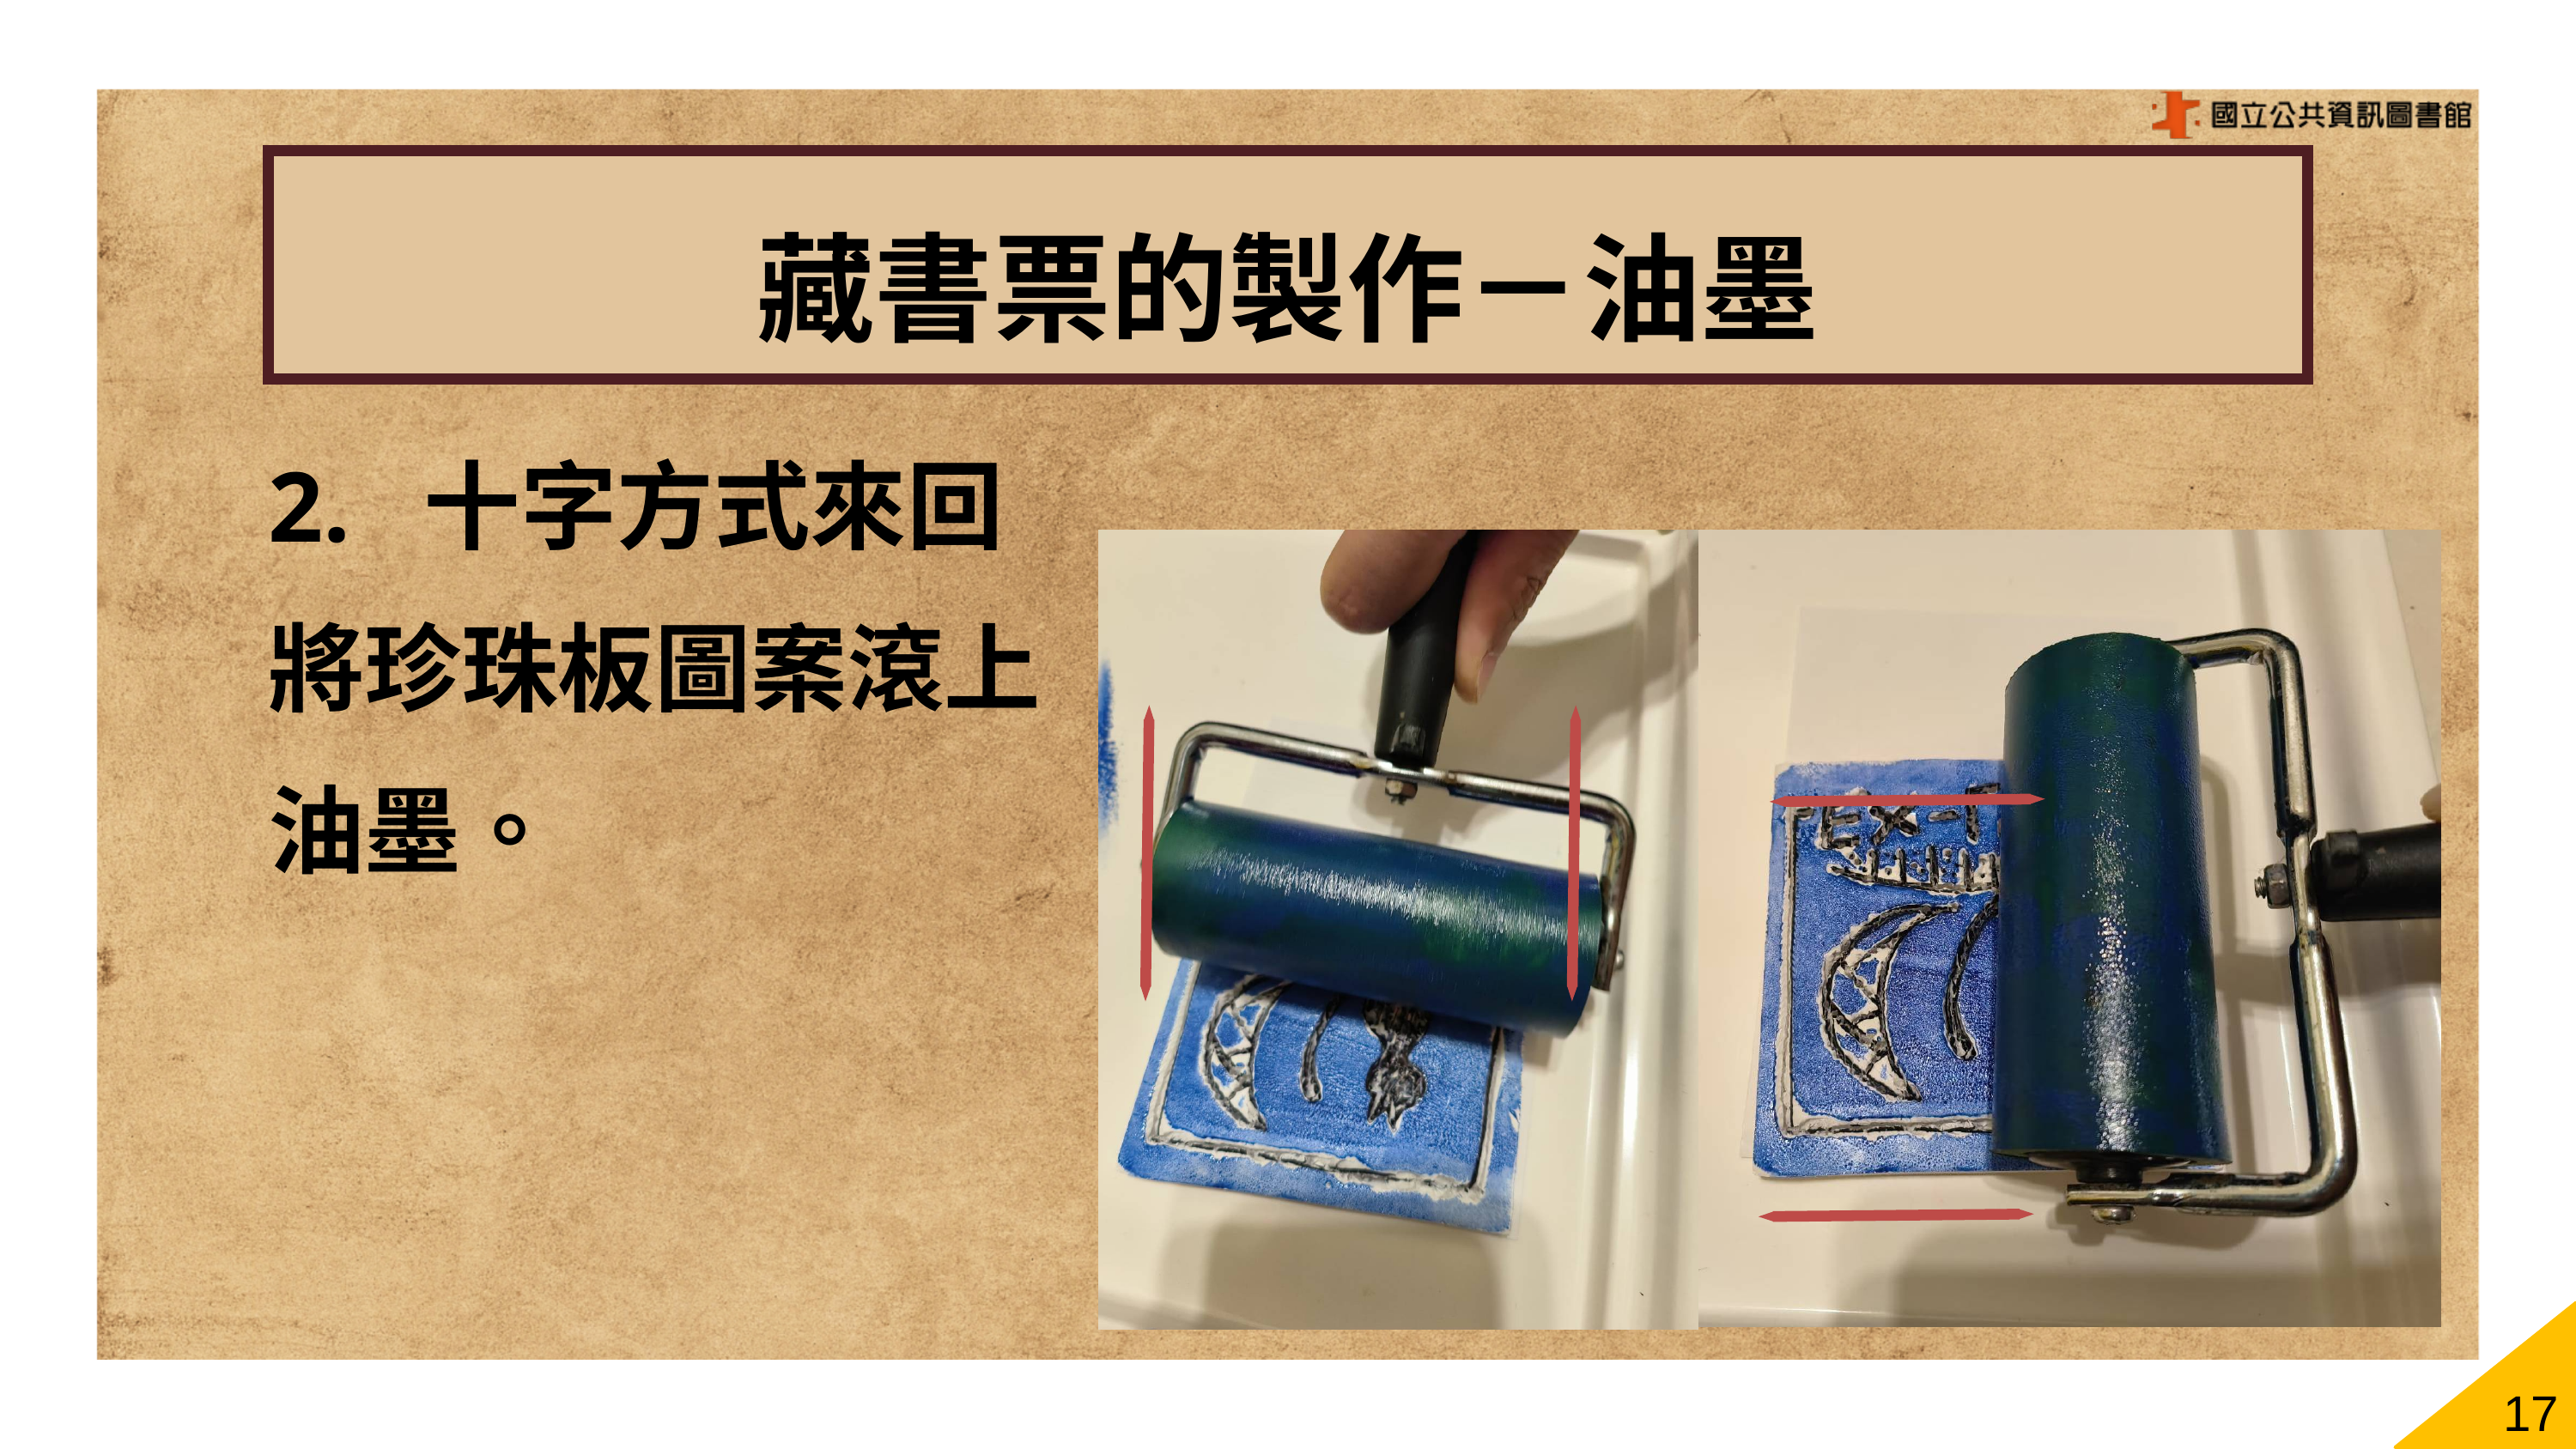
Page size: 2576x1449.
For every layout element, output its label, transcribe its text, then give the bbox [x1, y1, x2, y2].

picture [96, 85, 2480, 1361]
text_box 藏書票的製作－油墨 [268, 172, 2308, 544]
text_box 17 [2395, 1302, 2576, 1448]
text_box 2. 十字方式來回將珍珠板圖案滾上油墨。 [268, 399, 1060, 1134]
text_box [268, 132, 2308, 172]
